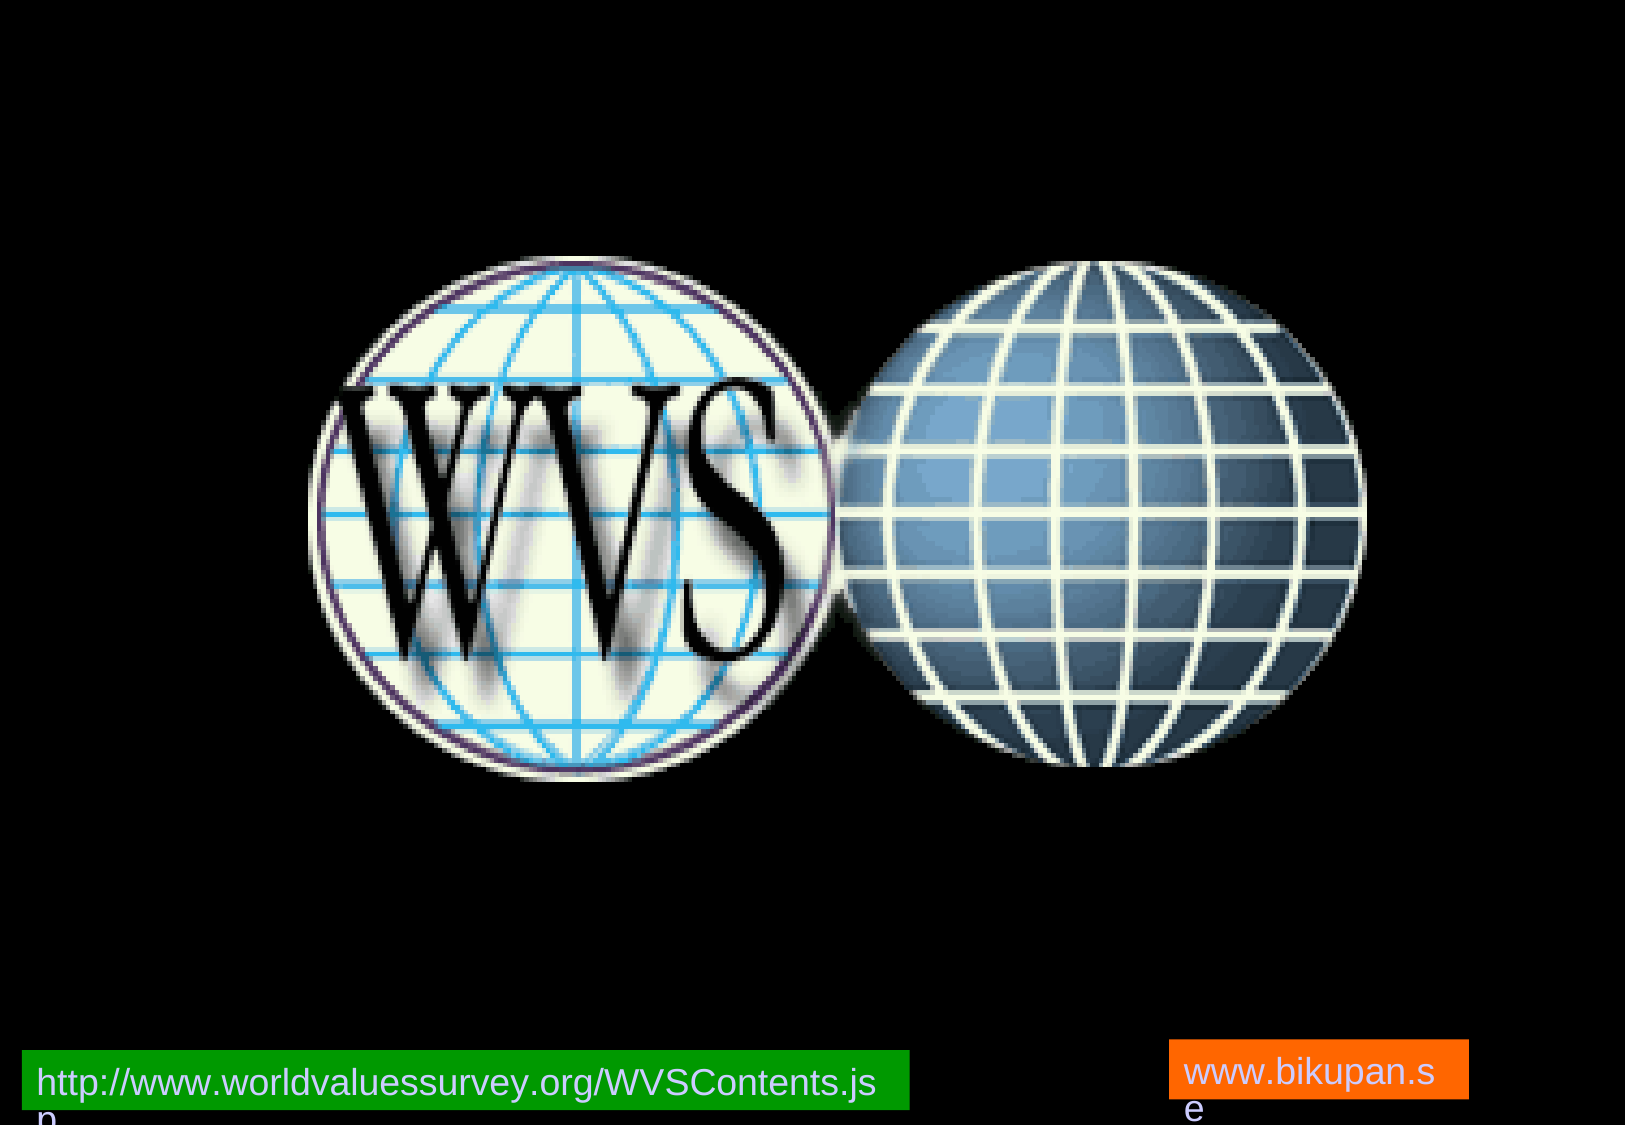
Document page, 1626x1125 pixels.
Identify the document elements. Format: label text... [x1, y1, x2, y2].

picture [283, 247, 1406, 792]
text_box http://www.worldvaluessurvey.org/WVSContents.jsp [21, 1050, 910, 1111]
text_box www.bikupan.se [1169, 1039, 1469, 1100]
